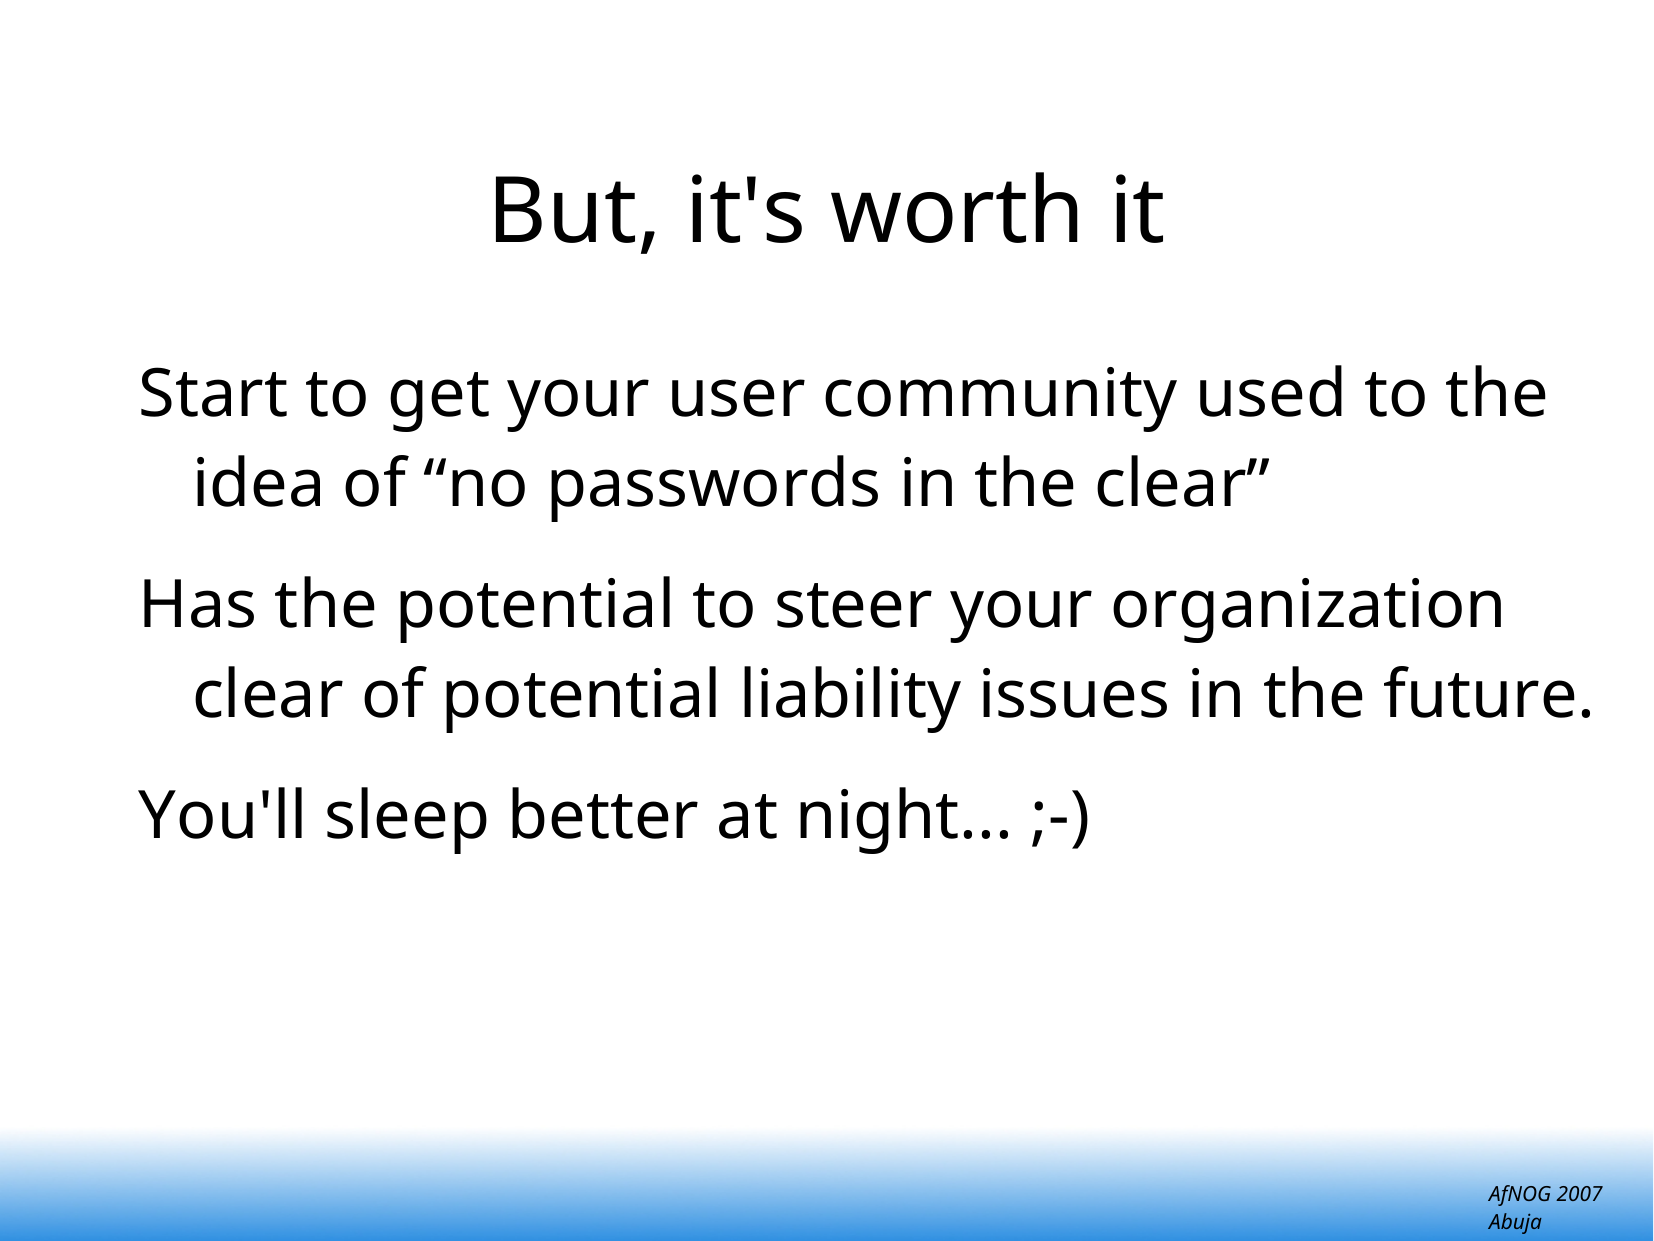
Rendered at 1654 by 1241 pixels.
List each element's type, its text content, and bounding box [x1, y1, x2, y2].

list Start to get your user community used to the idea of “no passwords in the clear” Has the potential to steer your organization clear of potential liability issues in the future. You'll sleep better at night... ;-) [121, 344, 1600, 1181]
title But, it's worth it [121, 102, 1534, 311]
picture [0, 1125, 1654, 1241]
